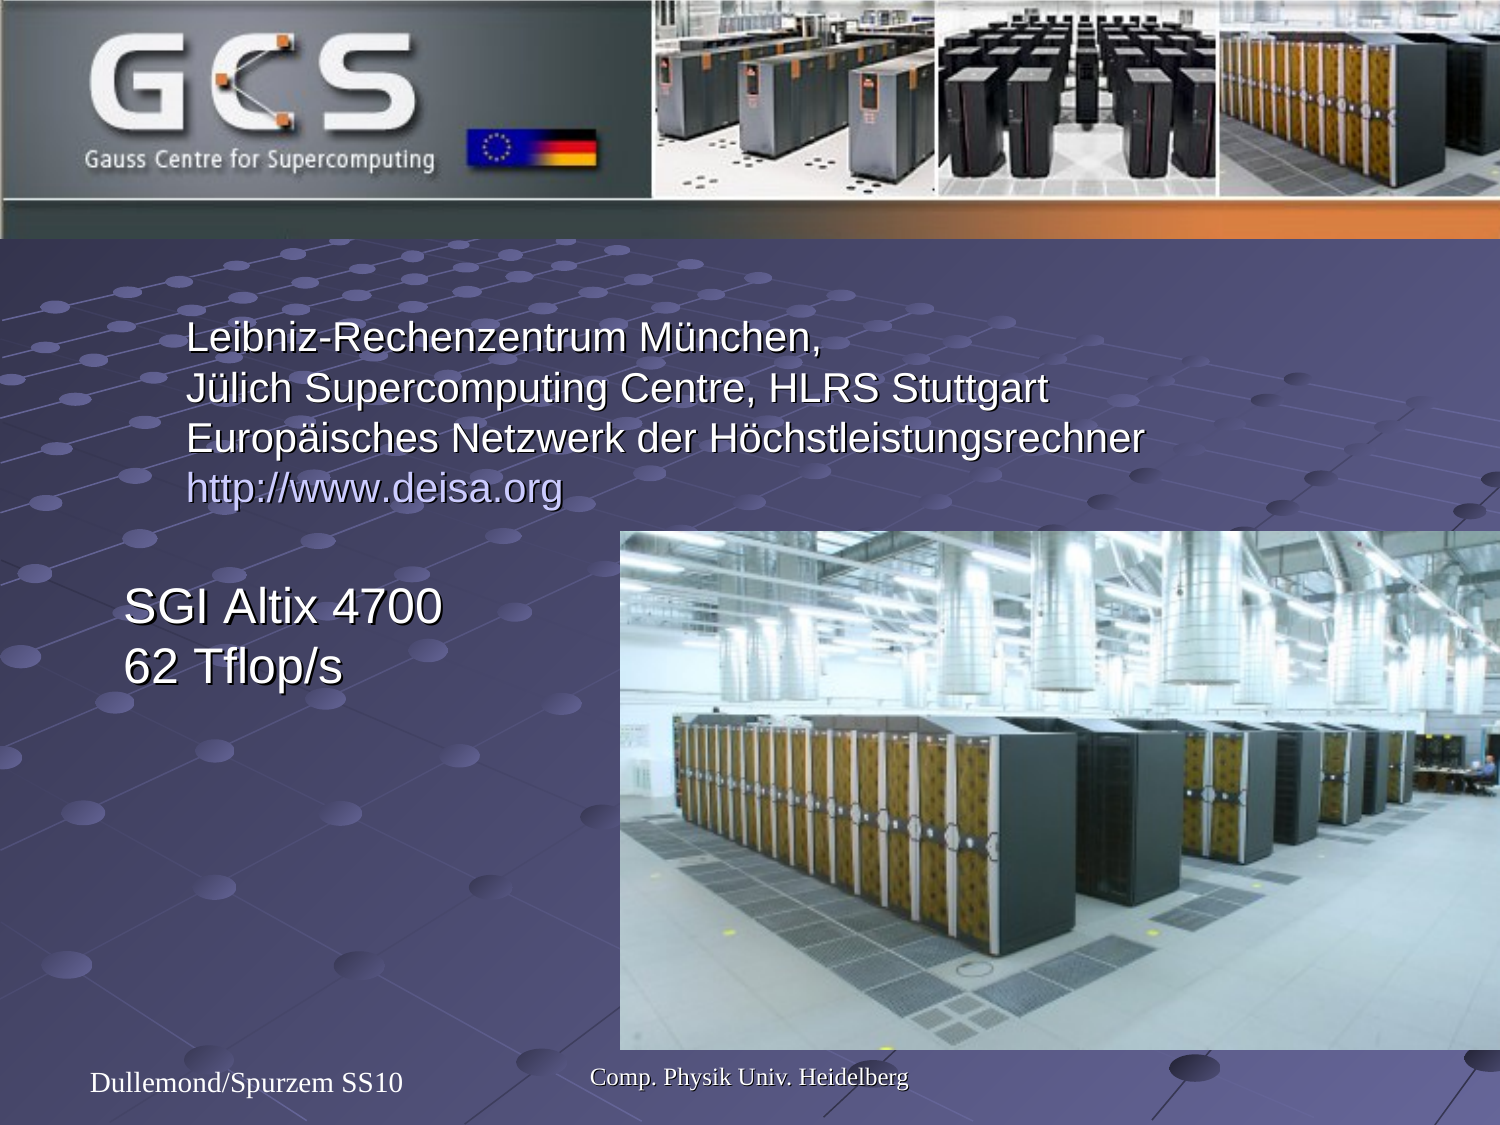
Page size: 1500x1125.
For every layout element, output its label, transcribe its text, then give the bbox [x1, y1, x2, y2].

text_box Leibniz-Rechenzentrum München, Jülich Supercomputing Centre, HLRS Stuttgart Europäisches Netzwerk der Höchstleistungsrechner http://www.deisa.org [171, 302, 1320, 569]
text_box SGI Altix 4700 62 Tflop/s [109, 565, 459, 702]
picture [620, 531, 1500, 1051]
picture [0, 0, 1500, 239]
